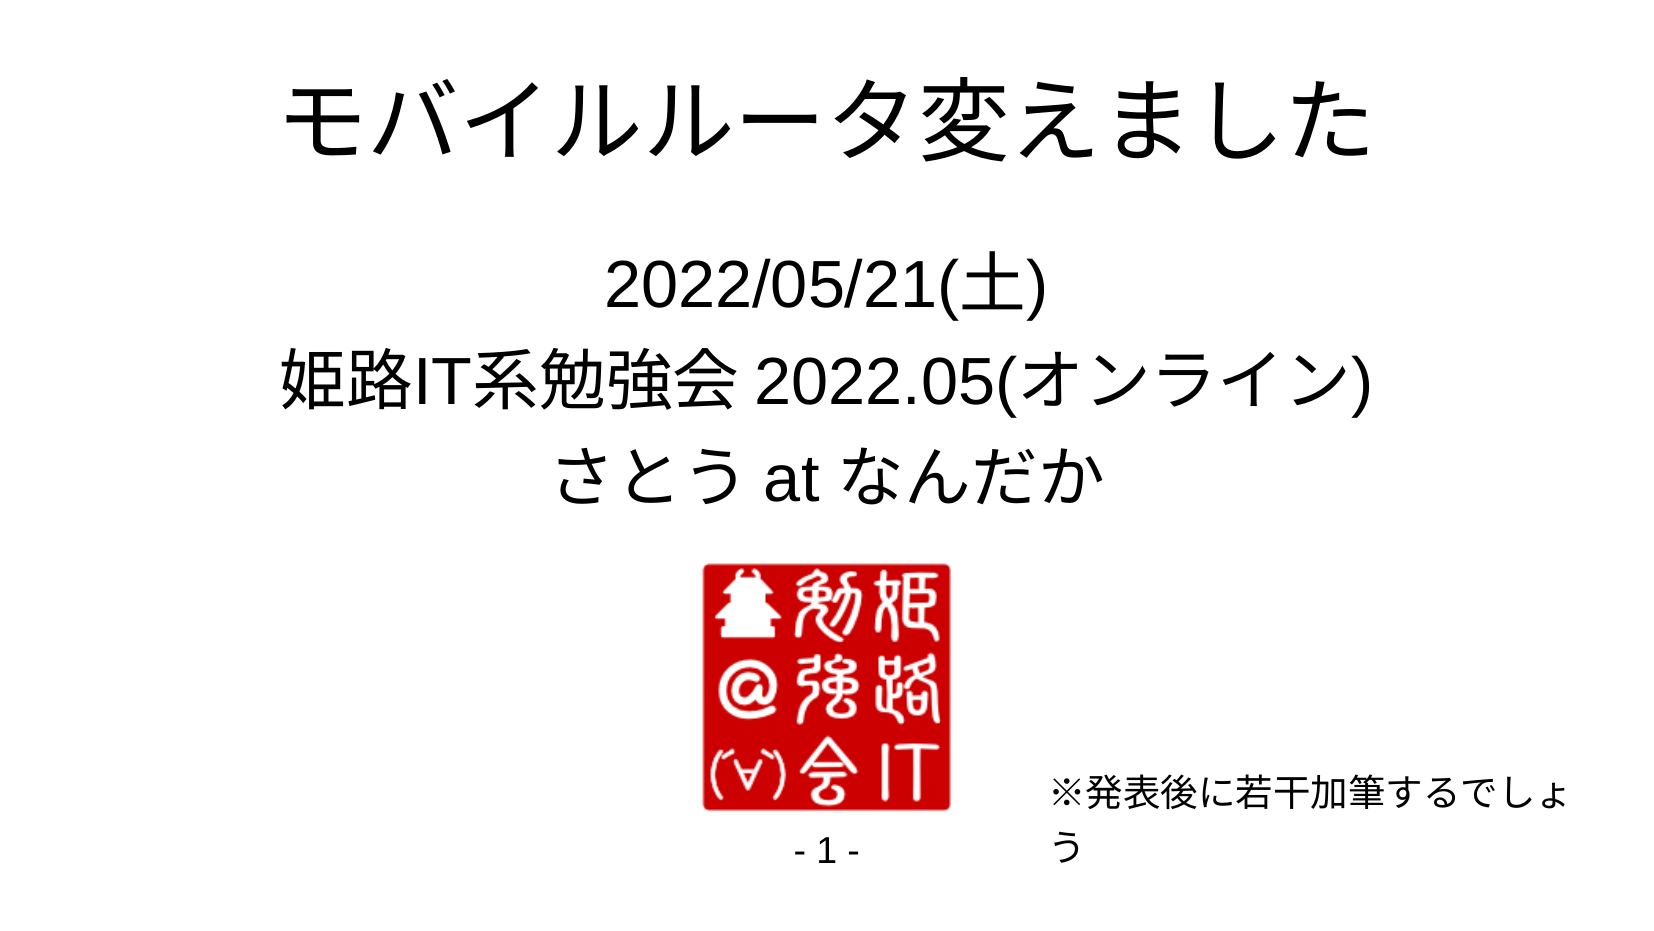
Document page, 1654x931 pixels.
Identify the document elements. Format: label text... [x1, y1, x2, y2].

text_box - <番号> - [703, 815, 950, 886]
picture [670, 531, 984, 844]
subtitle 2022/05/21(土) 姫路IT系勉強会 2022.05(オンライン) さとう at なんだか [82, 217, 1571, 758]
title モバイルルータ変えました [82, 37, 1571, 193]
text_box ※発表後に若干加筆するでしょう [1033, 755, 1595, 846]
